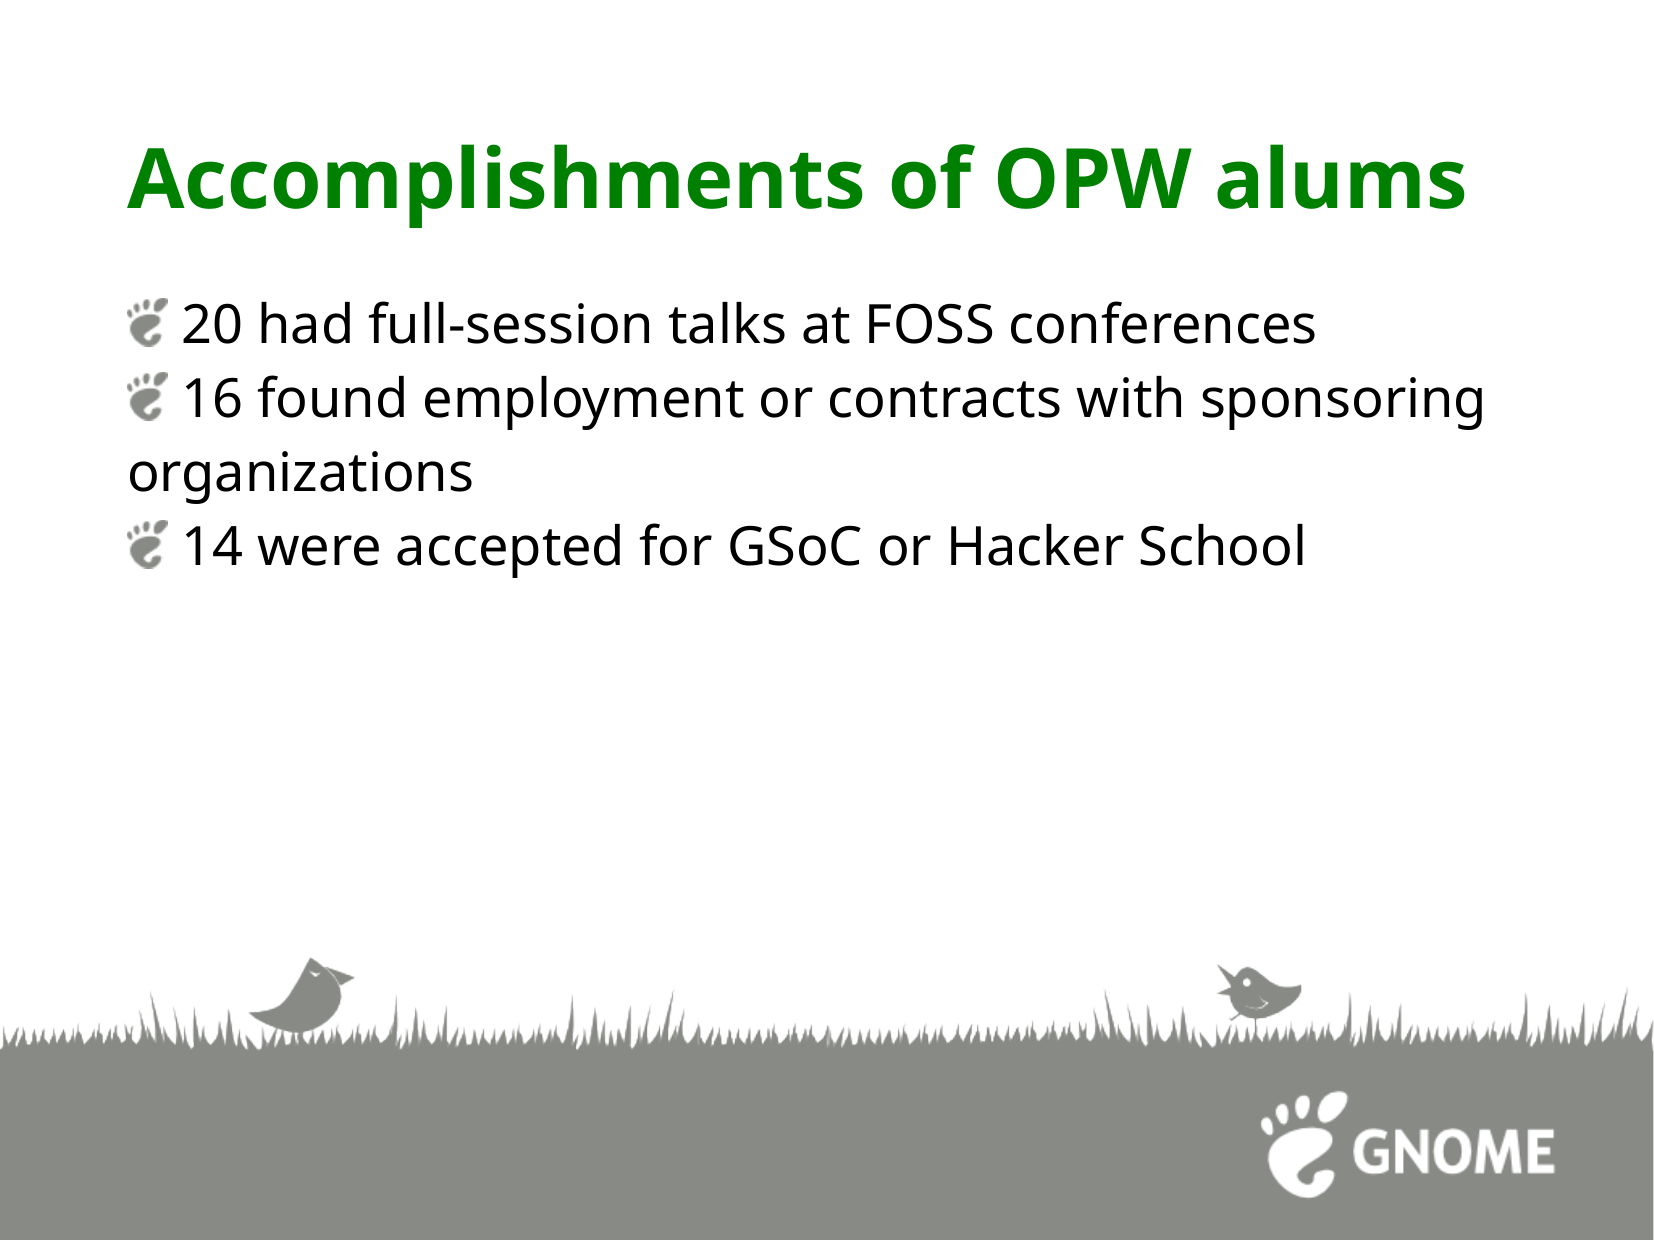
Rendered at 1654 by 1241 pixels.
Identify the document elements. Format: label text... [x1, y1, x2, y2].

text_box 20 had full-session talks at FOSS conferences 16 found employment or contracts with sponsoring organizations 14 were accepted for GSoC or Hacker School [112, 277, 1654, 859]
picture [0, 0, 1654, 1241]
text_box Accomplishments of OPW alums [112, 112, 1654, 239]
